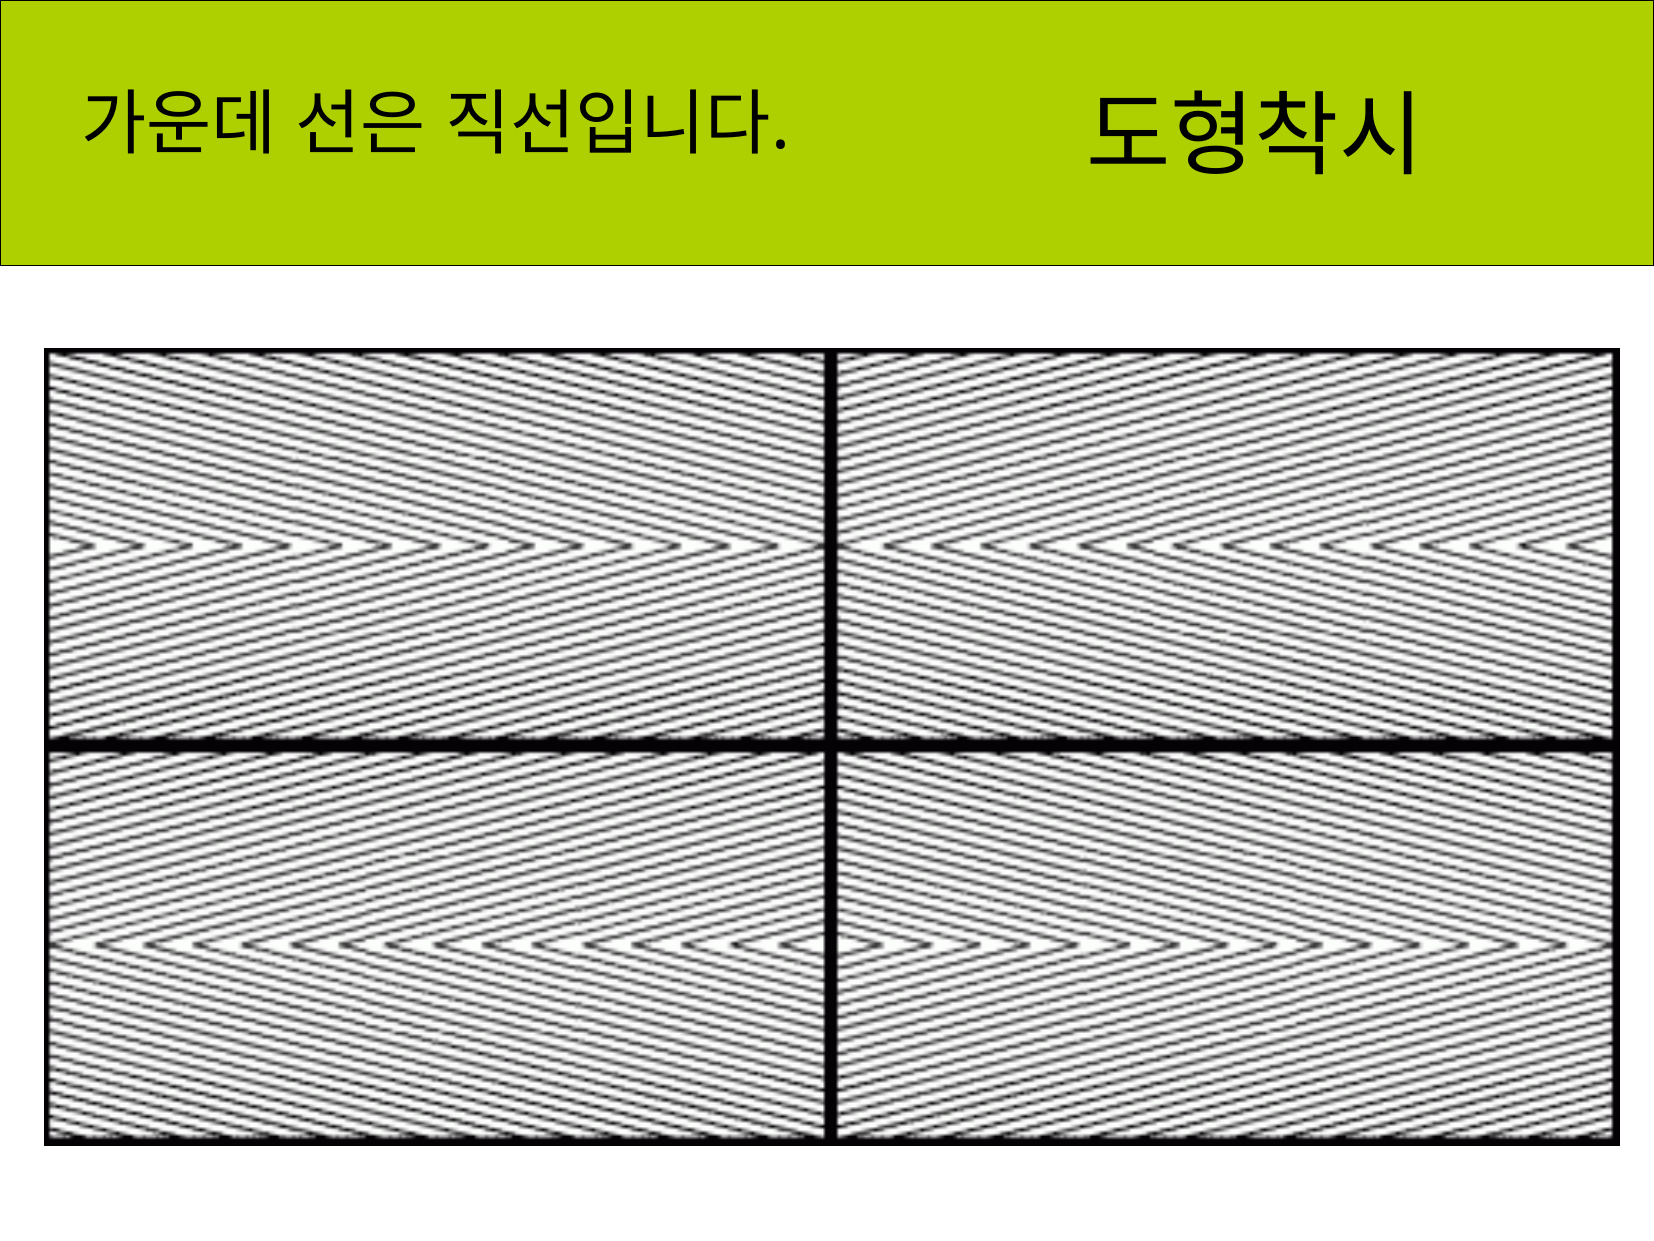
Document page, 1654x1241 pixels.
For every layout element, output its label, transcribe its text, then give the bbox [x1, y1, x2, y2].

picture [44, 348, 1620, 1146]
text_box 가운데 선은 직선입니다. [66, 59, 823, 156]
title 도형착시 [885, 49, 1625, 207]
